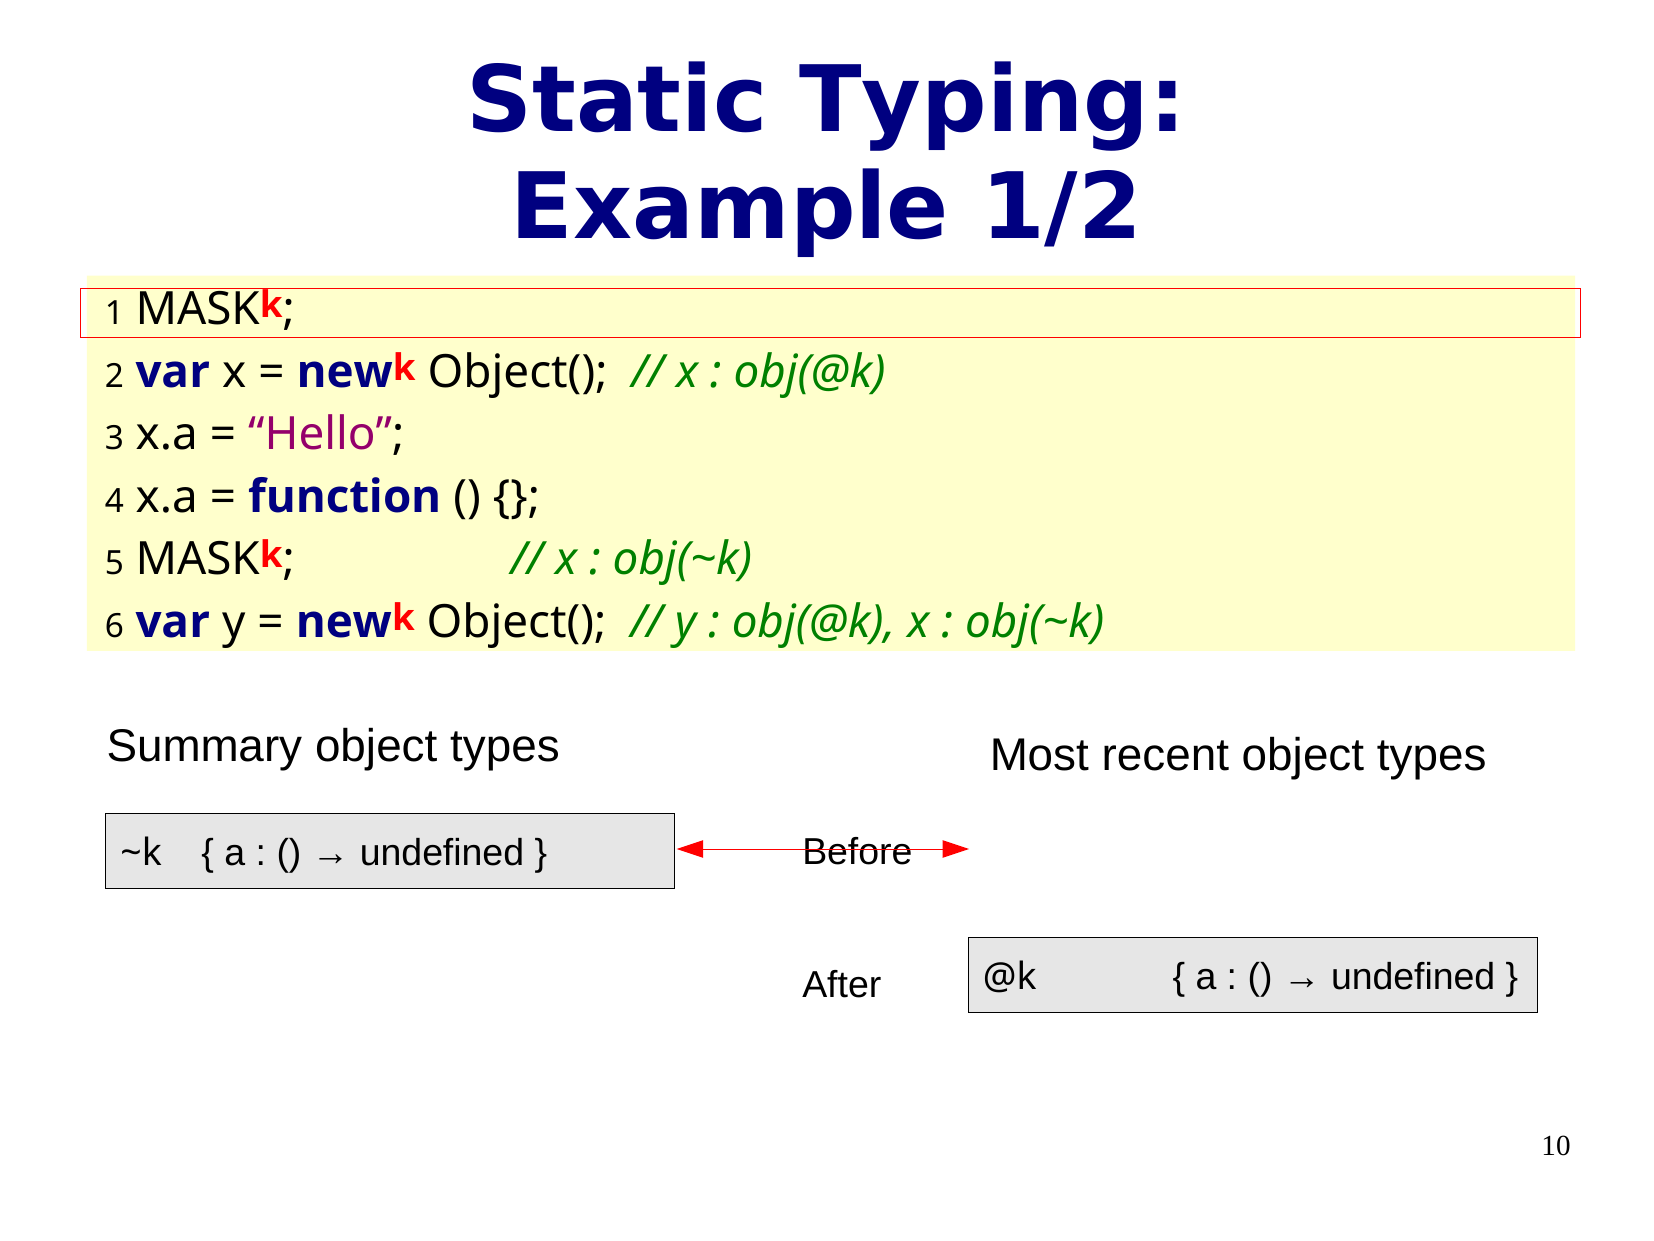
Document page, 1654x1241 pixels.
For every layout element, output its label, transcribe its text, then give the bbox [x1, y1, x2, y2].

text_box Most recent object types [975, 721, 1502, 788]
title Static Typing: Example 1/2 [82, 45, 1571, 261]
text_box ~k { a : () → undefined } [105, 813, 675, 889]
list 1 MASKk; 2 var x = newk Object(); // x : obj(@k) 3 x.a = “Hello”; 4 x.a = function () {}; 5 MASKk; // x : obj(~k) 6 var y = newk Object(); // y : obj(@k), x : obj(~k) [86, 289, 1576, 337]
text_box @k { a : () → undefined } [968, 937, 1538, 1013]
text_box Before [787, 822, 938, 880]
text_box Summary object types [91, 712, 575, 779]
list 1 MASKk; 2 var x = newk Object(); // x : obj(@k) 3 x.a = “Hello”; 4 x.a = function () {}; 5 MASKk; // x : obj(~k) 6 var y = newk Object(); // y : obj(@k), x : obj(~k) [86, 338, 1576, 638]
text_box After [787, 955, 938, 1013]
